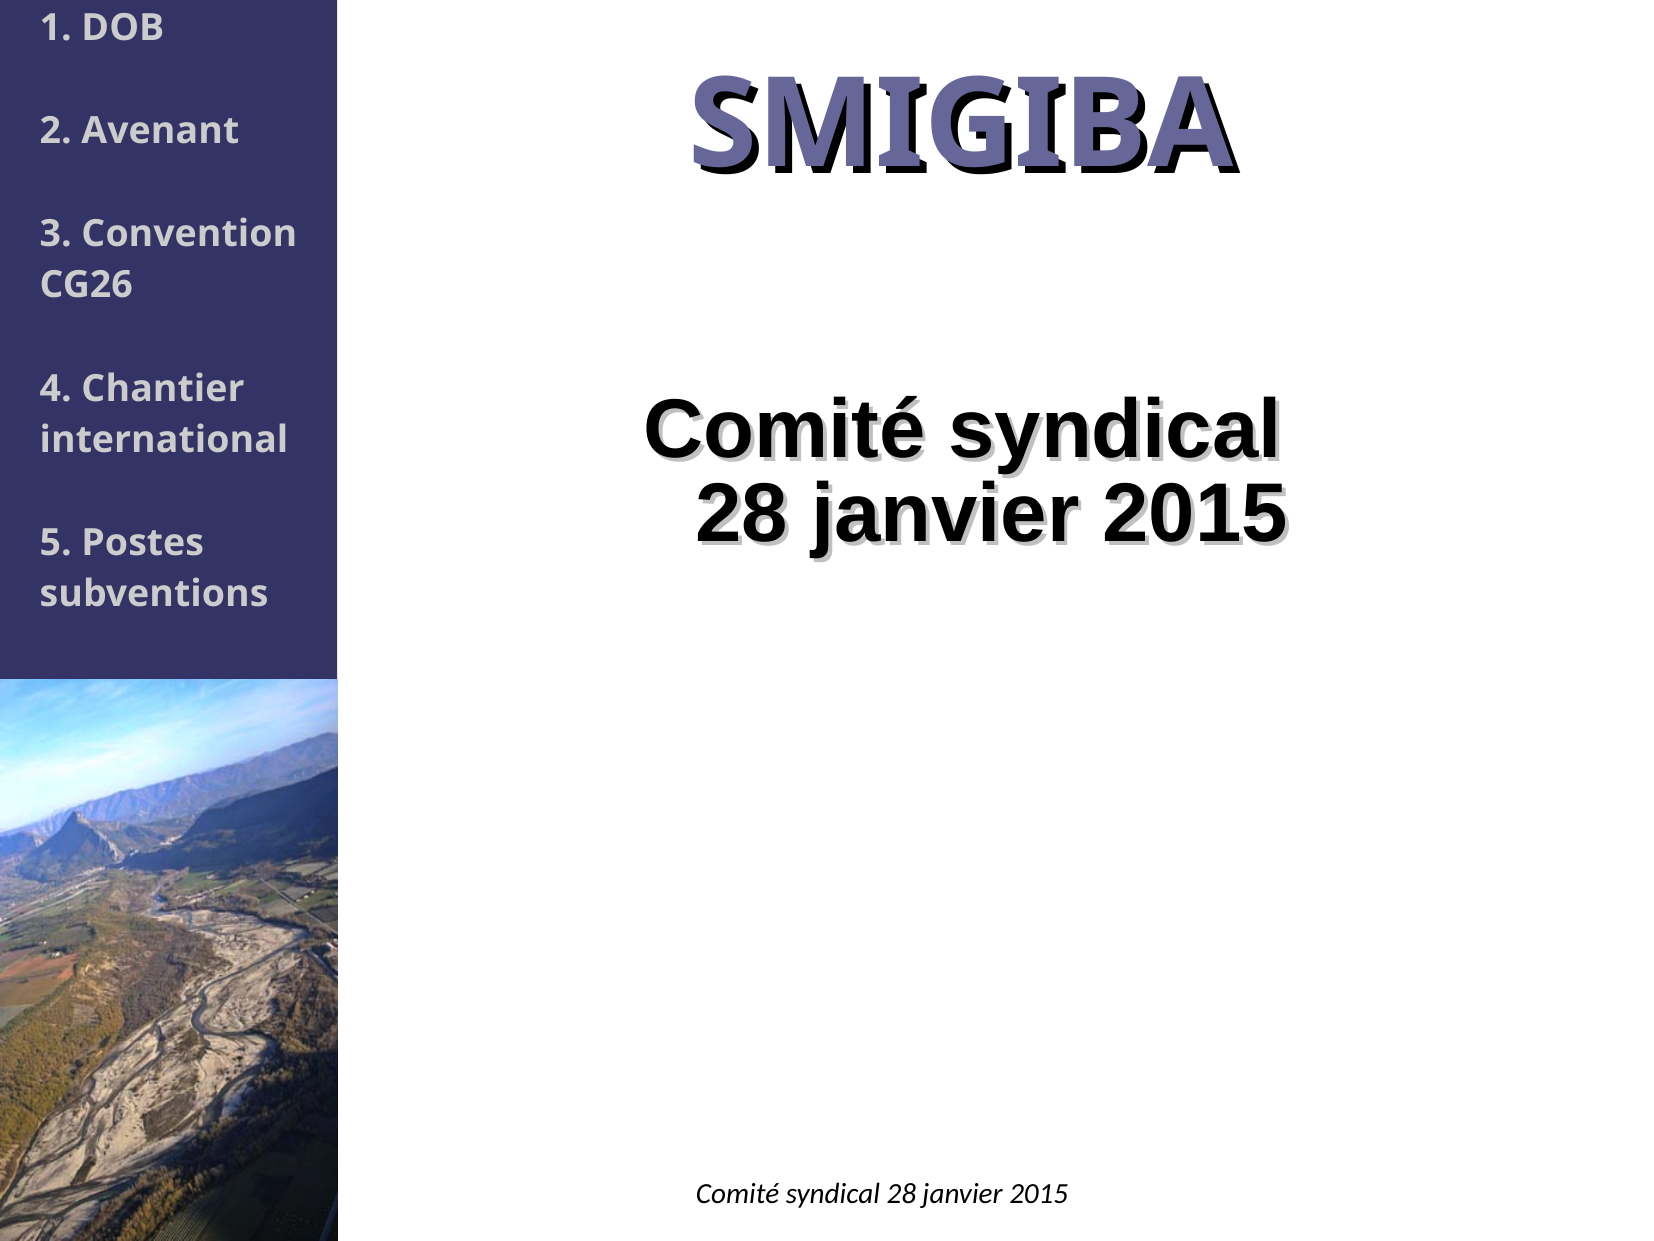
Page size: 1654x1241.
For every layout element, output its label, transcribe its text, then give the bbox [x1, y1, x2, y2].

text_box Comité syndical 28 janvier 2015 [324, 206, 1625, 709]
text_box SMIGIBA [518, 23, 1404, 206]
text_box 1. DOB 2. Avenant 3. Convention CG26 4. Chantier international 5. Postes subventions 6. Natura [0, 0, 338, 679]
picture [0, 679, 338, 1241]
